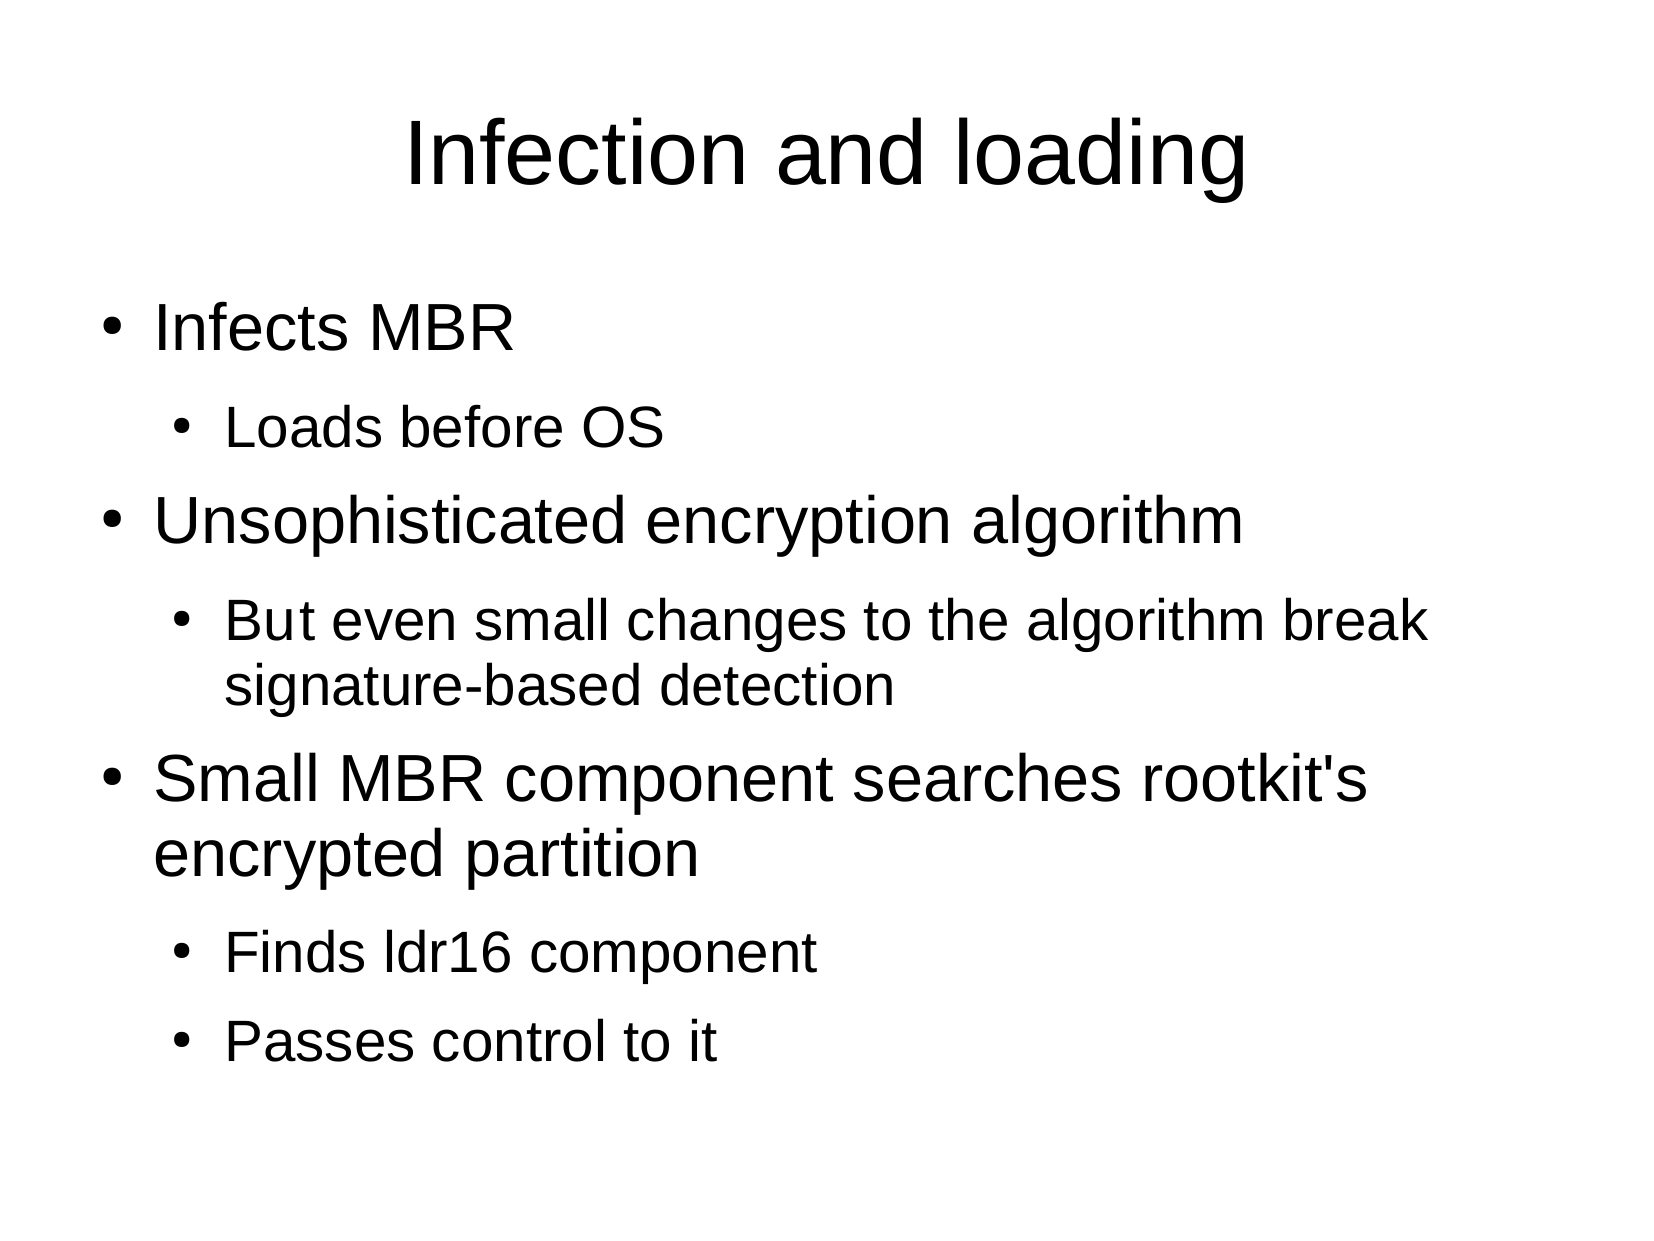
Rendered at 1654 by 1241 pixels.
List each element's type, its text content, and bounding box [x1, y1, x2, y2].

list Infects MBR Loads before OS Unsophisticated encryption algorithm Bu t even small changes to the algorithm break signature-based detection Small MBR component searches rootkit's encrypted partition Finds ldr16 component Passes control to it [82, 290, 1571, 1109]
title Infection and loading [82, 49, 1571, 257]
